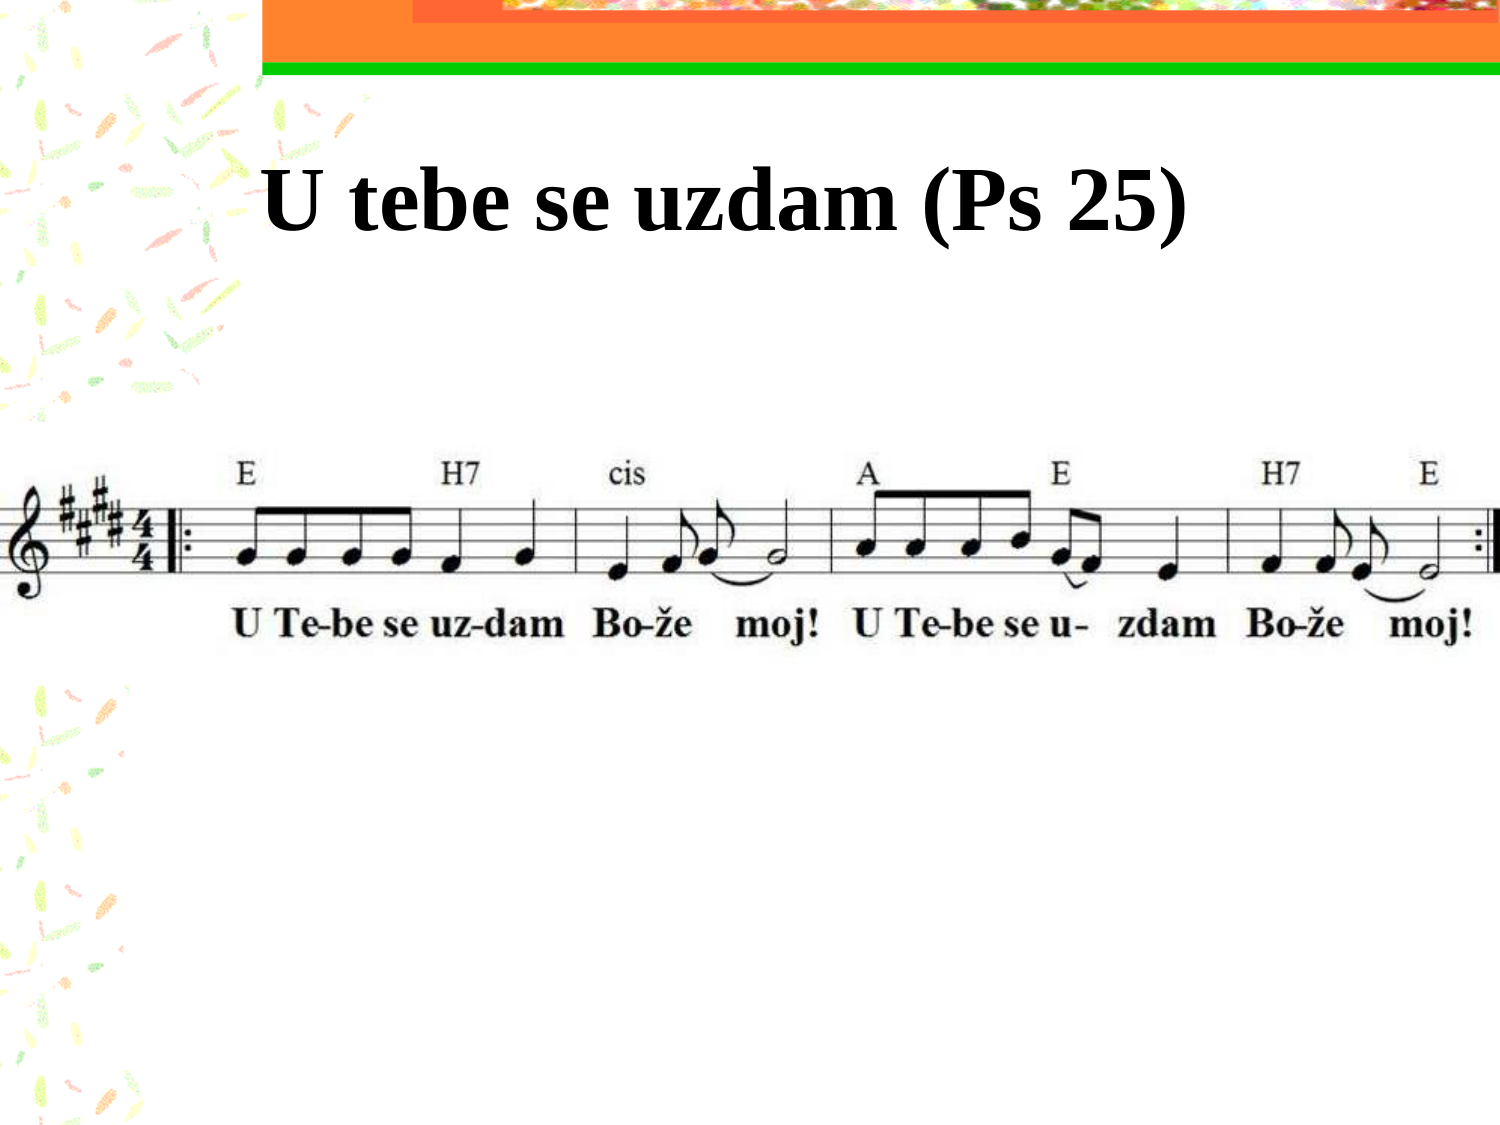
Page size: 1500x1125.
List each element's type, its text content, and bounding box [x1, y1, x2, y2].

picture [0, 0, 1500, 1125]
picture [412, 0, 1500, 23]
title U tebe se uzdam (Ps 25) [87, 99, 1363, 288]
